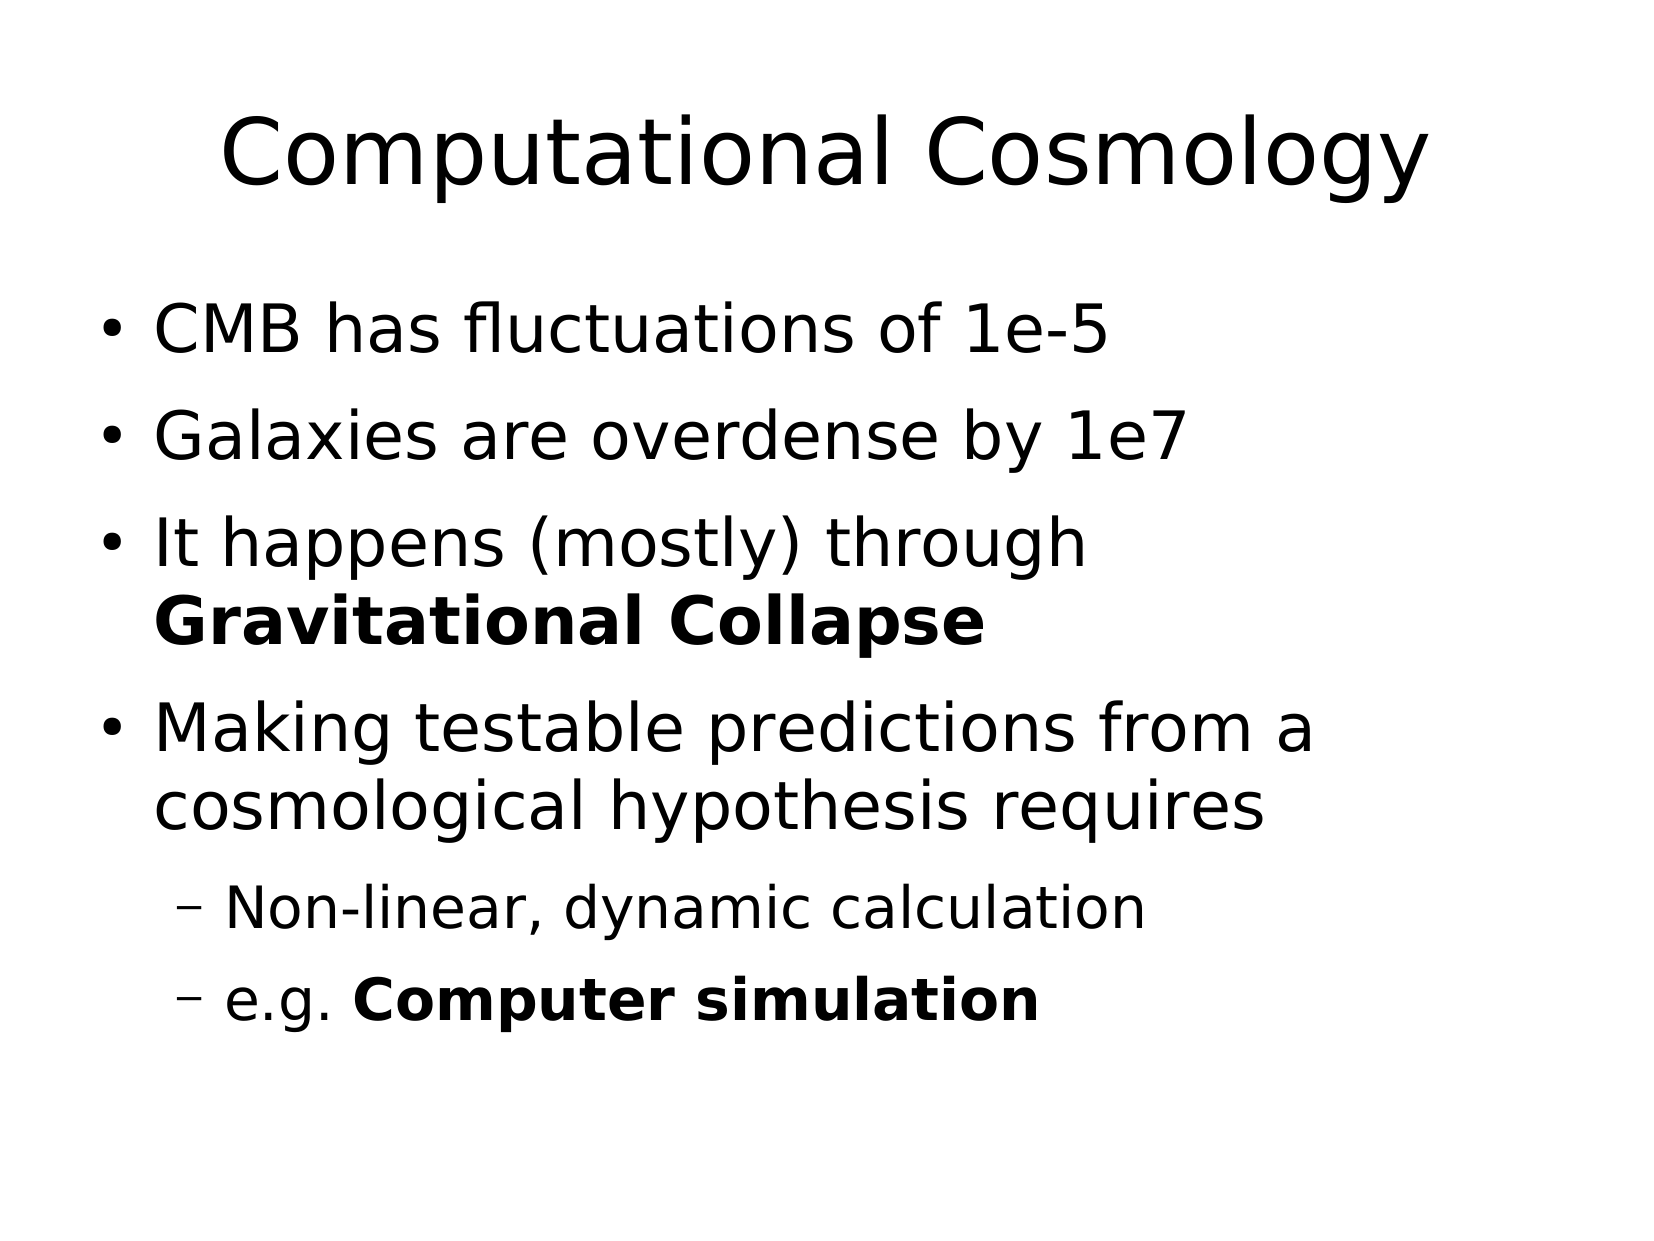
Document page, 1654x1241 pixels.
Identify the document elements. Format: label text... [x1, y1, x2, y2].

title Computational Cosmology [82, 56, 1571, 250]
list CMB has fluctuations of 1e-5 Galaxies are overdense by 1e7 It happens (mostly) through Gravitational Collapse Making testable predictions from a cosmological hypothesis requires Non-linear, dynamic calculation e.g. Computer simulation [82, 290, 1571, 1095]
